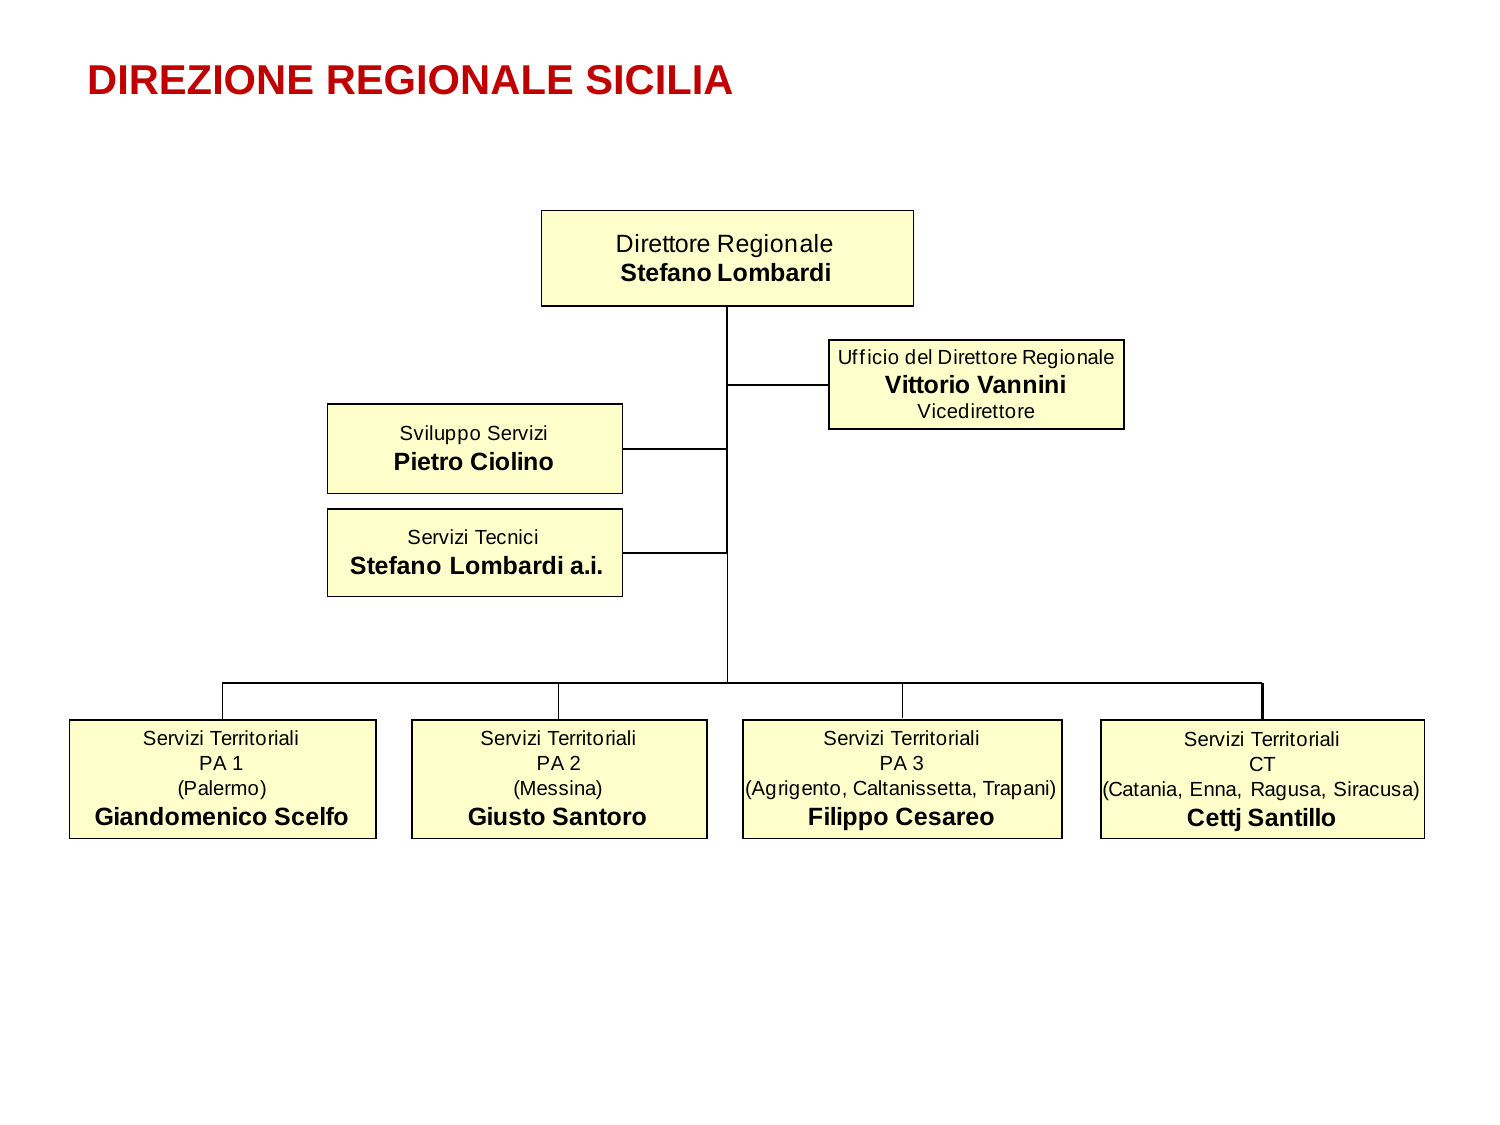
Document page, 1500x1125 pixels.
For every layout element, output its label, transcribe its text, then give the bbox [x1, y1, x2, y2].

title DIREZIONE REGIONALE SICILIA [72, 45, 1462, 128]
picture [67, 208, 1433, 840]
